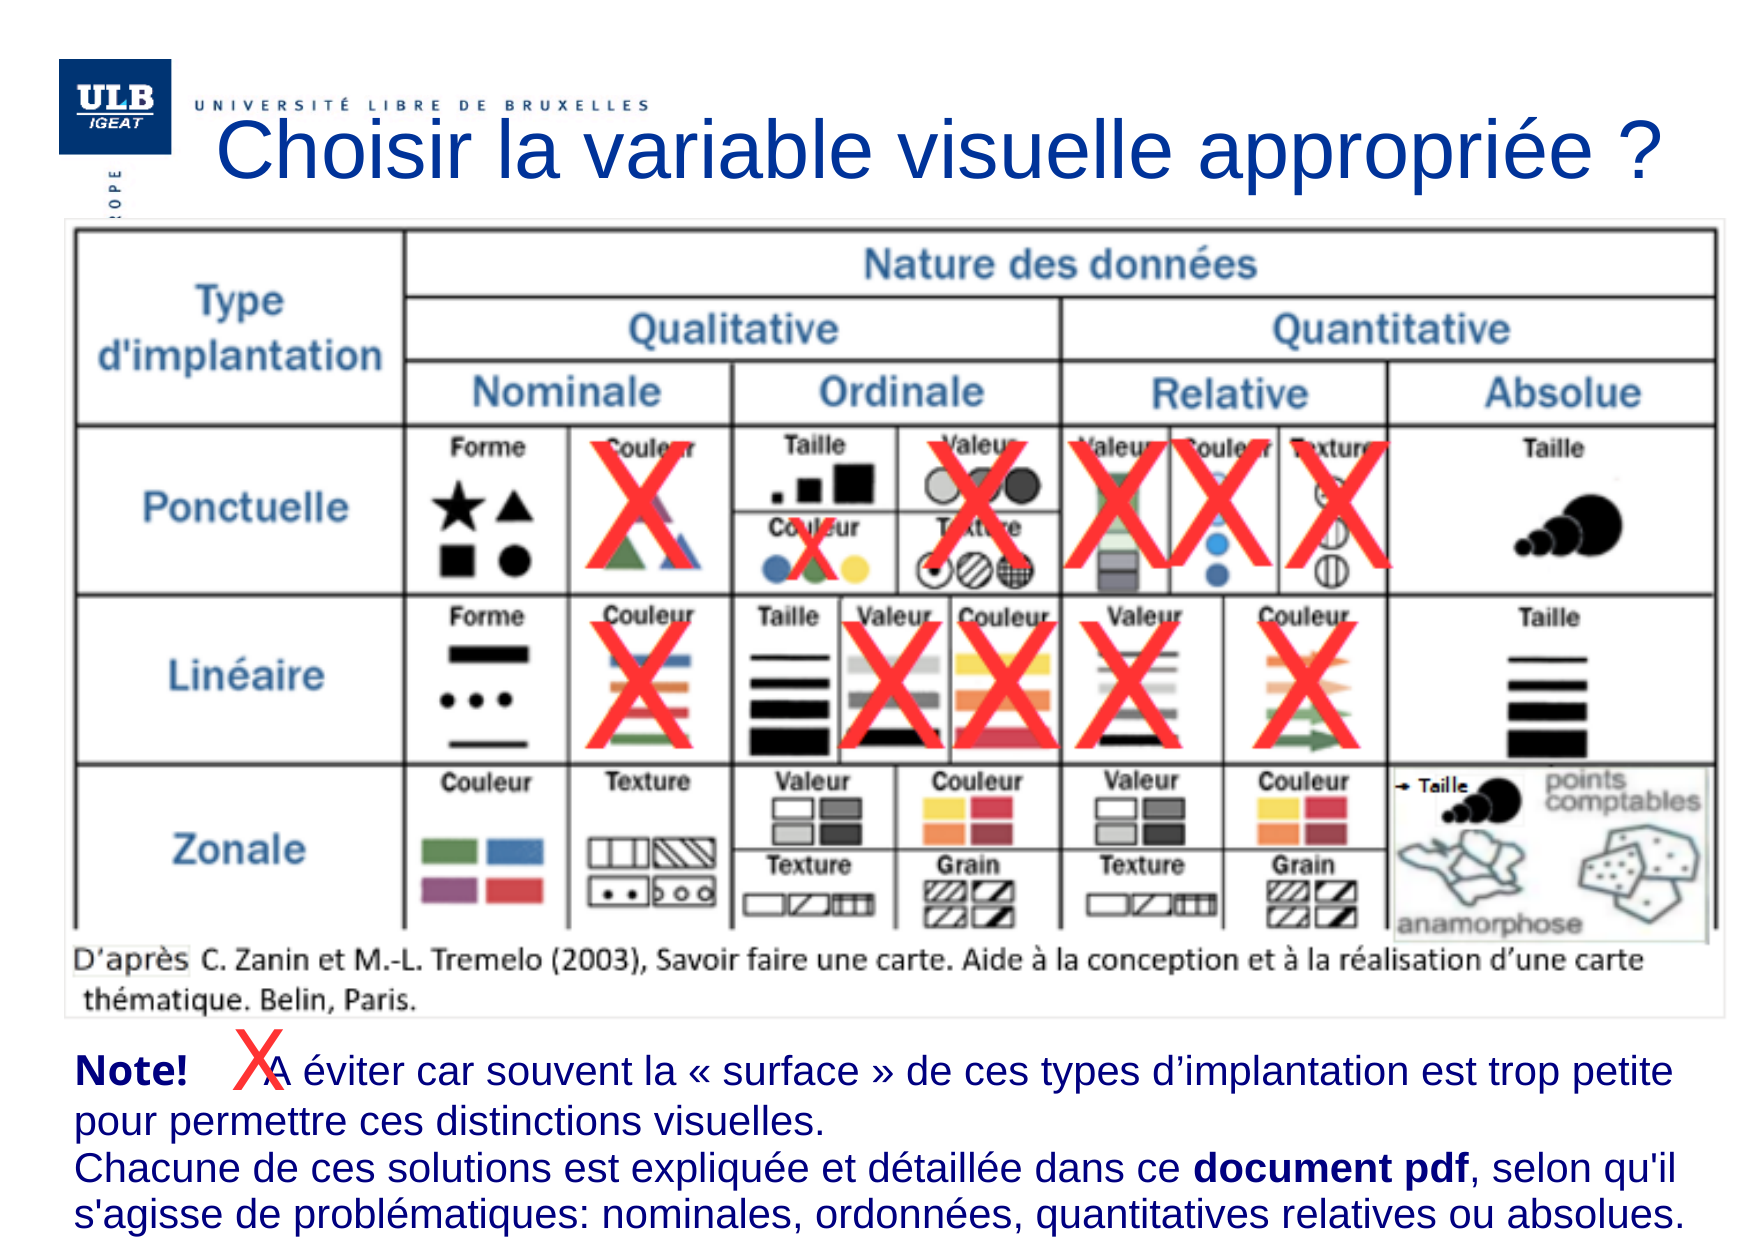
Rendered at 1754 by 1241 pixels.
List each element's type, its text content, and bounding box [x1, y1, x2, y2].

text_box Note! A éviter car souvent la « surface » de ces types d’implantation est trop petite pour permettre ces distinctions visuelles. Chacune de ces solutions est expliquée et détaillée dans ce document pdf, selon qu'il s'agisse de problématiques: nominales, ordonnées, quantitatives relatives ou absolues. [59, 1033, 1743, 1241]
picture [59, 59, 1731, 1033]
text_box X [215, 1024, 298, 1118]
title Choisir la variable visuelle appropriée ? [168, 69, 1713, 218]
